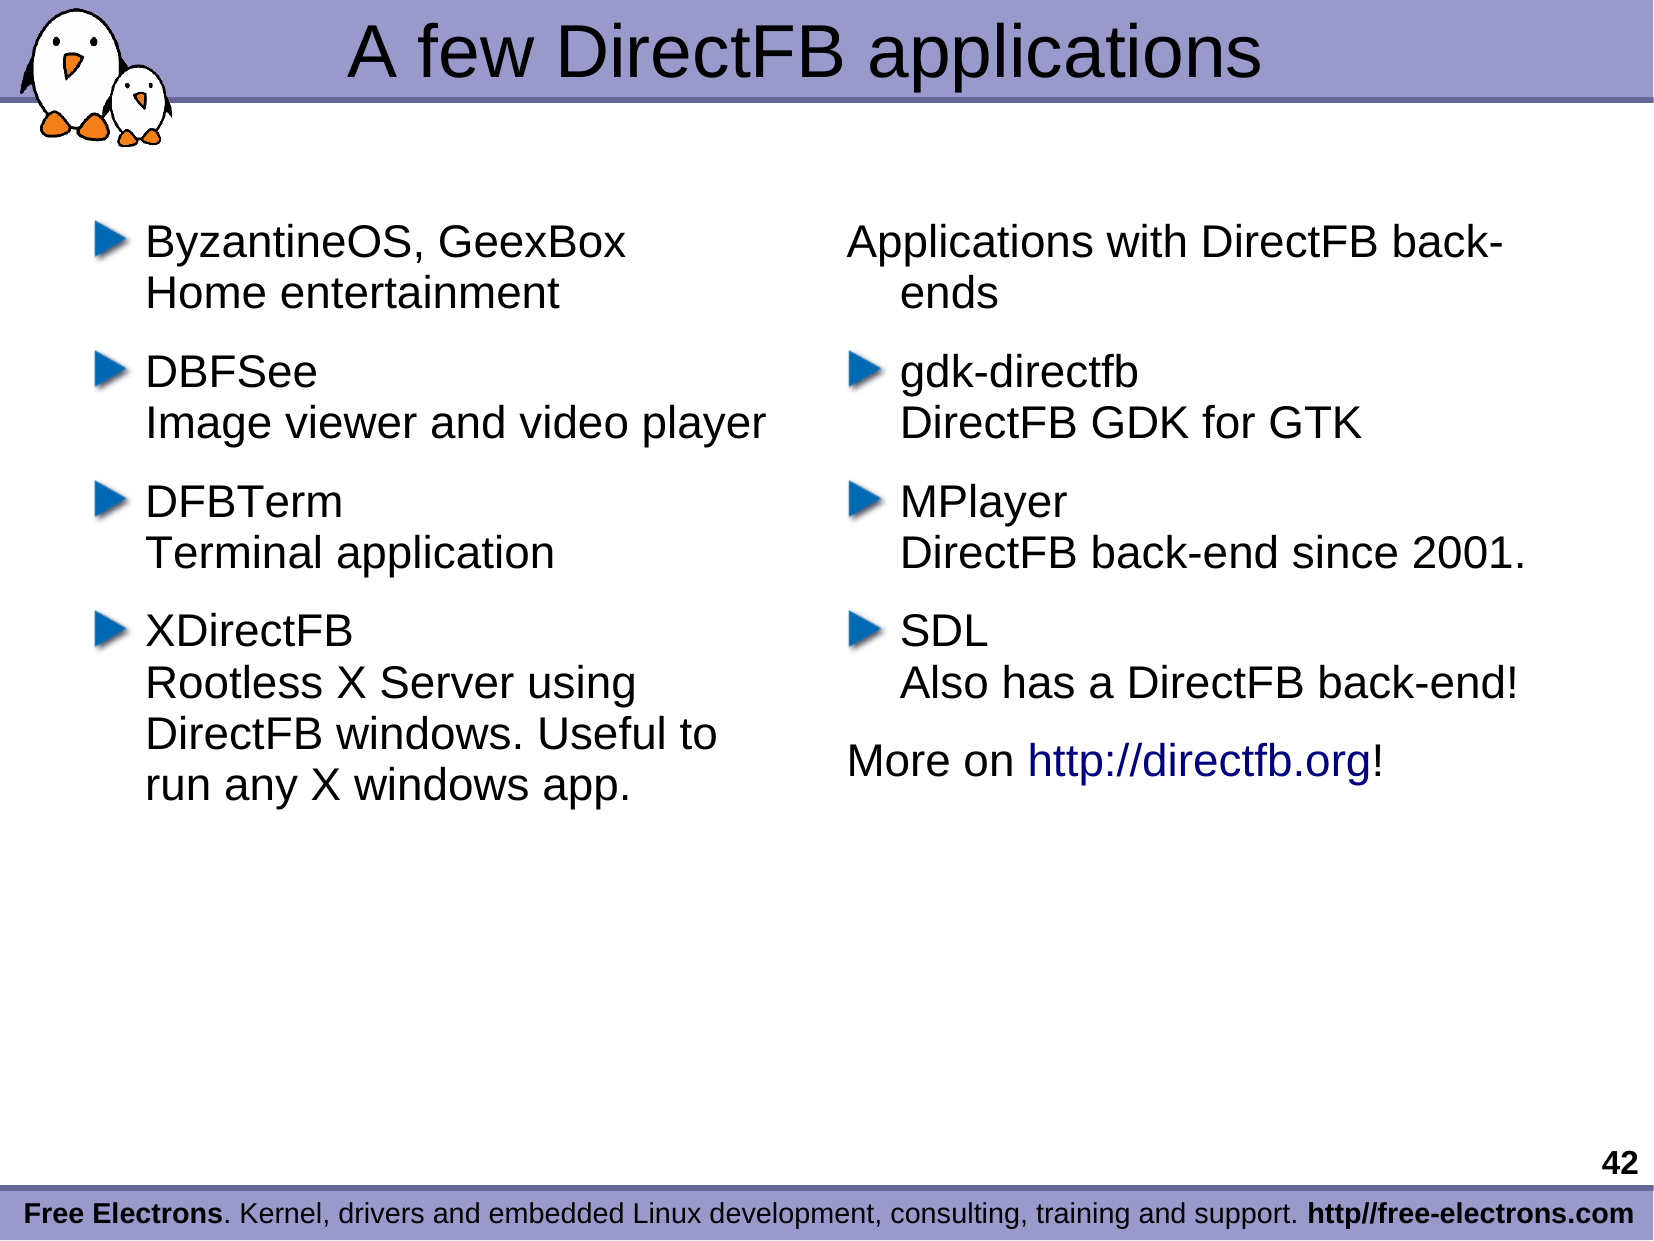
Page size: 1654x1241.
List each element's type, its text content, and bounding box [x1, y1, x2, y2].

list ByzantineOS, GeexBox Home entertainment DBFSee Image viewer and video player DFBTerm Terminal application XDirectFB Rootless X Server using DirectFB windows. Useful to run any X windows app. [74, 216, 795, 1027]
picture [20, 8, 172, 147]
list Applications with DirectFB back-ends gdk-directfb DirectFB GDK for GTK MPlayer DirectFB back-end since 2001. SDL Also has a DirectFB back-end! More on http://directfb.org! [828, 216, 1548, 958]
title A few DirectFB applications [60, 0, 1551, 103]
